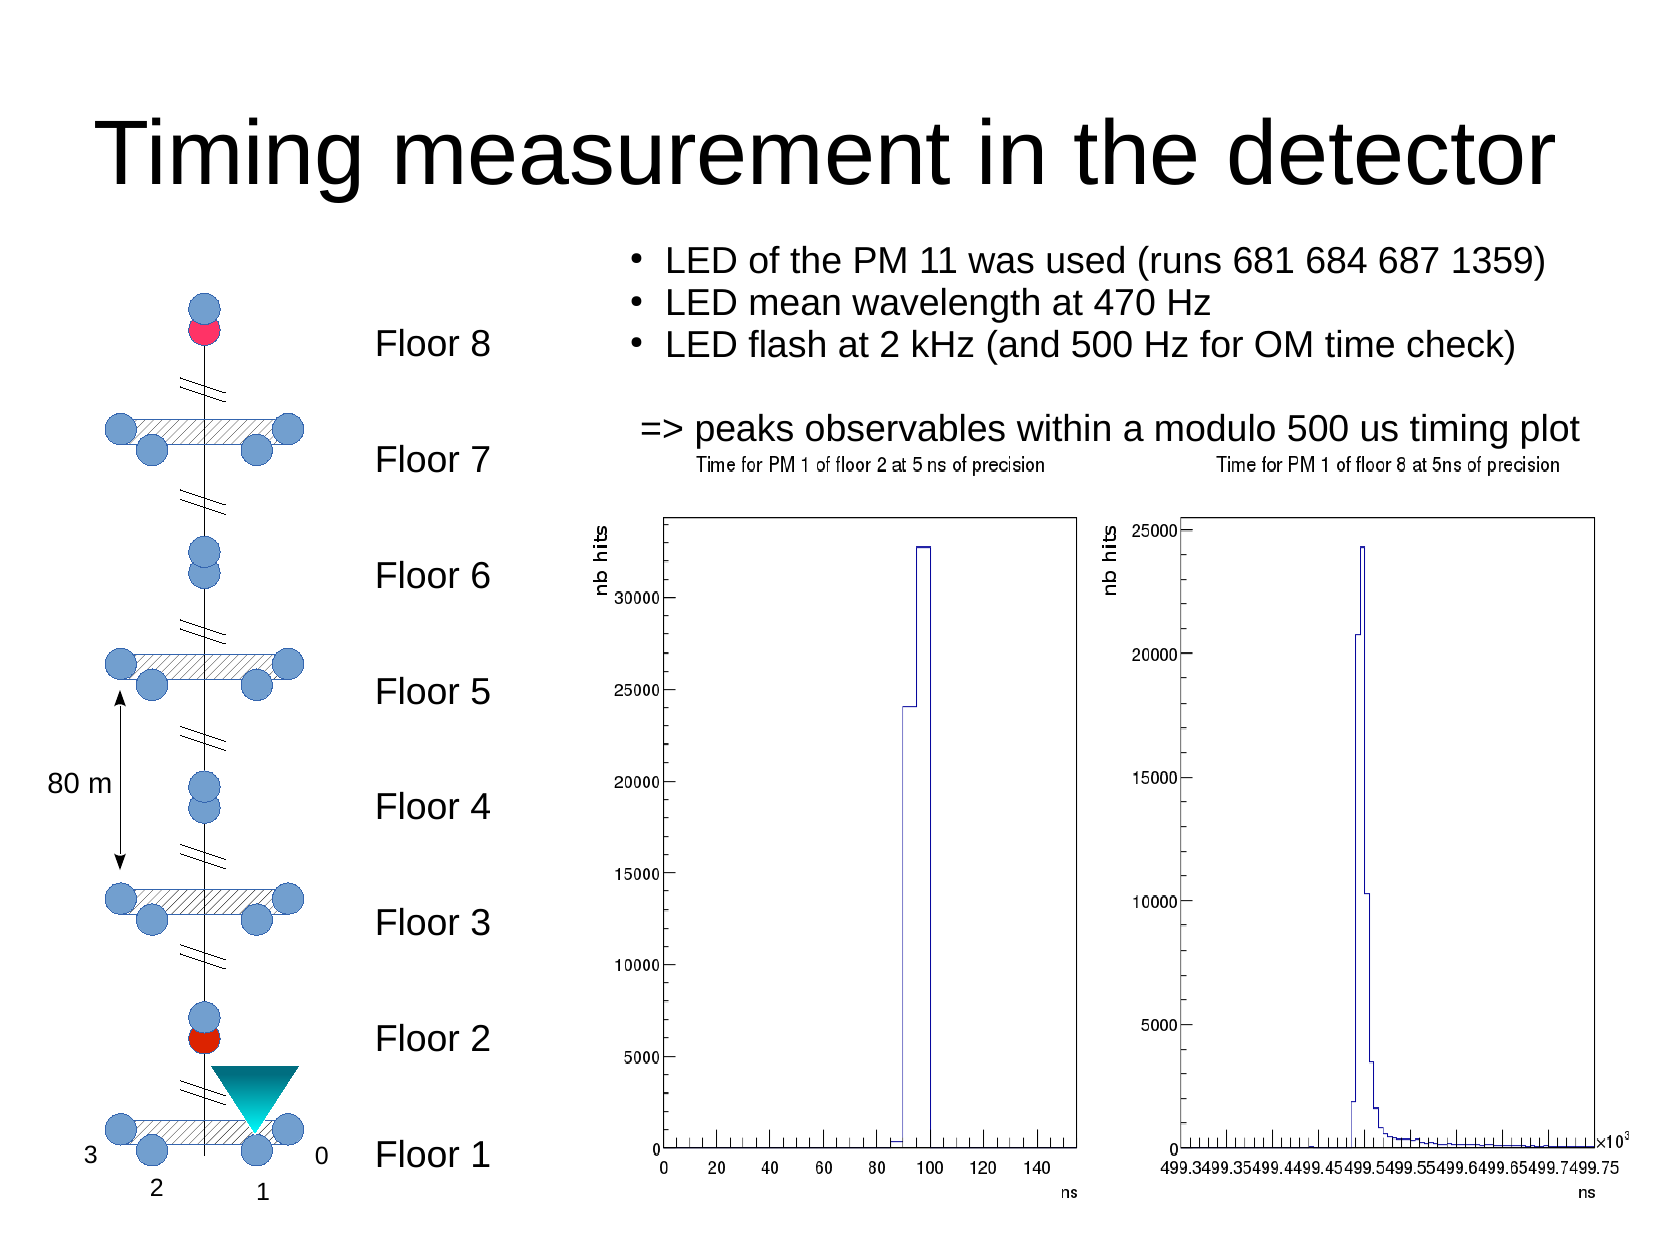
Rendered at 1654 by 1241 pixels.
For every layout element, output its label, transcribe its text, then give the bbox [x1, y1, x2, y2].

text_box [105, 648, 304, 701]
title Timing measurement in the detector [82, 49, 1571, 257]
text_box Floor 2 [360, 1010, 507, 1068]
text_box LED of the PM 11 was used (runs 681 684 687 1359) LED mean wavelength at 470 Hz LED flash at 2 kHz (and 500 Hz for OM time check) => peaks observables within a modulo 500 us timing plot [615, 231, 1621, 456]
text_box [188, 1001, 221, 1054]
picture [593, 456, 1629, 1201]
text_box [105, 413, 304, 466]
text_box 1 [241, 1170, 286, 1216]
text_box 0 [300, 1134, 344, 1177]
text_box Floor 8 [360, 315, 507, 372]
text_box Floor 4 [360, 778, 507, 836]
text_box [188, 536, 221, 589]
text_box [105, 882, 304, 936]
text_box [105, 1065, 304, 1166]
text_box Floor 7 [360, 430, 507, 488]
text_box 2 [135, 1165, 179, 1209]
text_box 80 m [32, 759, 146, 817]
text_box Floor 3 [360, 894, 507, 952]
text_box Floor 6 [360, 546, 507, 604]
text_box Floor 5 [360, 662, 507, 720]
text_box Floor 1 [360, 1126, 507, 1184]
text_box [188, 770, 221, 824]
text_box 3 [69, 1133, 113, 1176]
text_box [188, 293, 221, 346]
